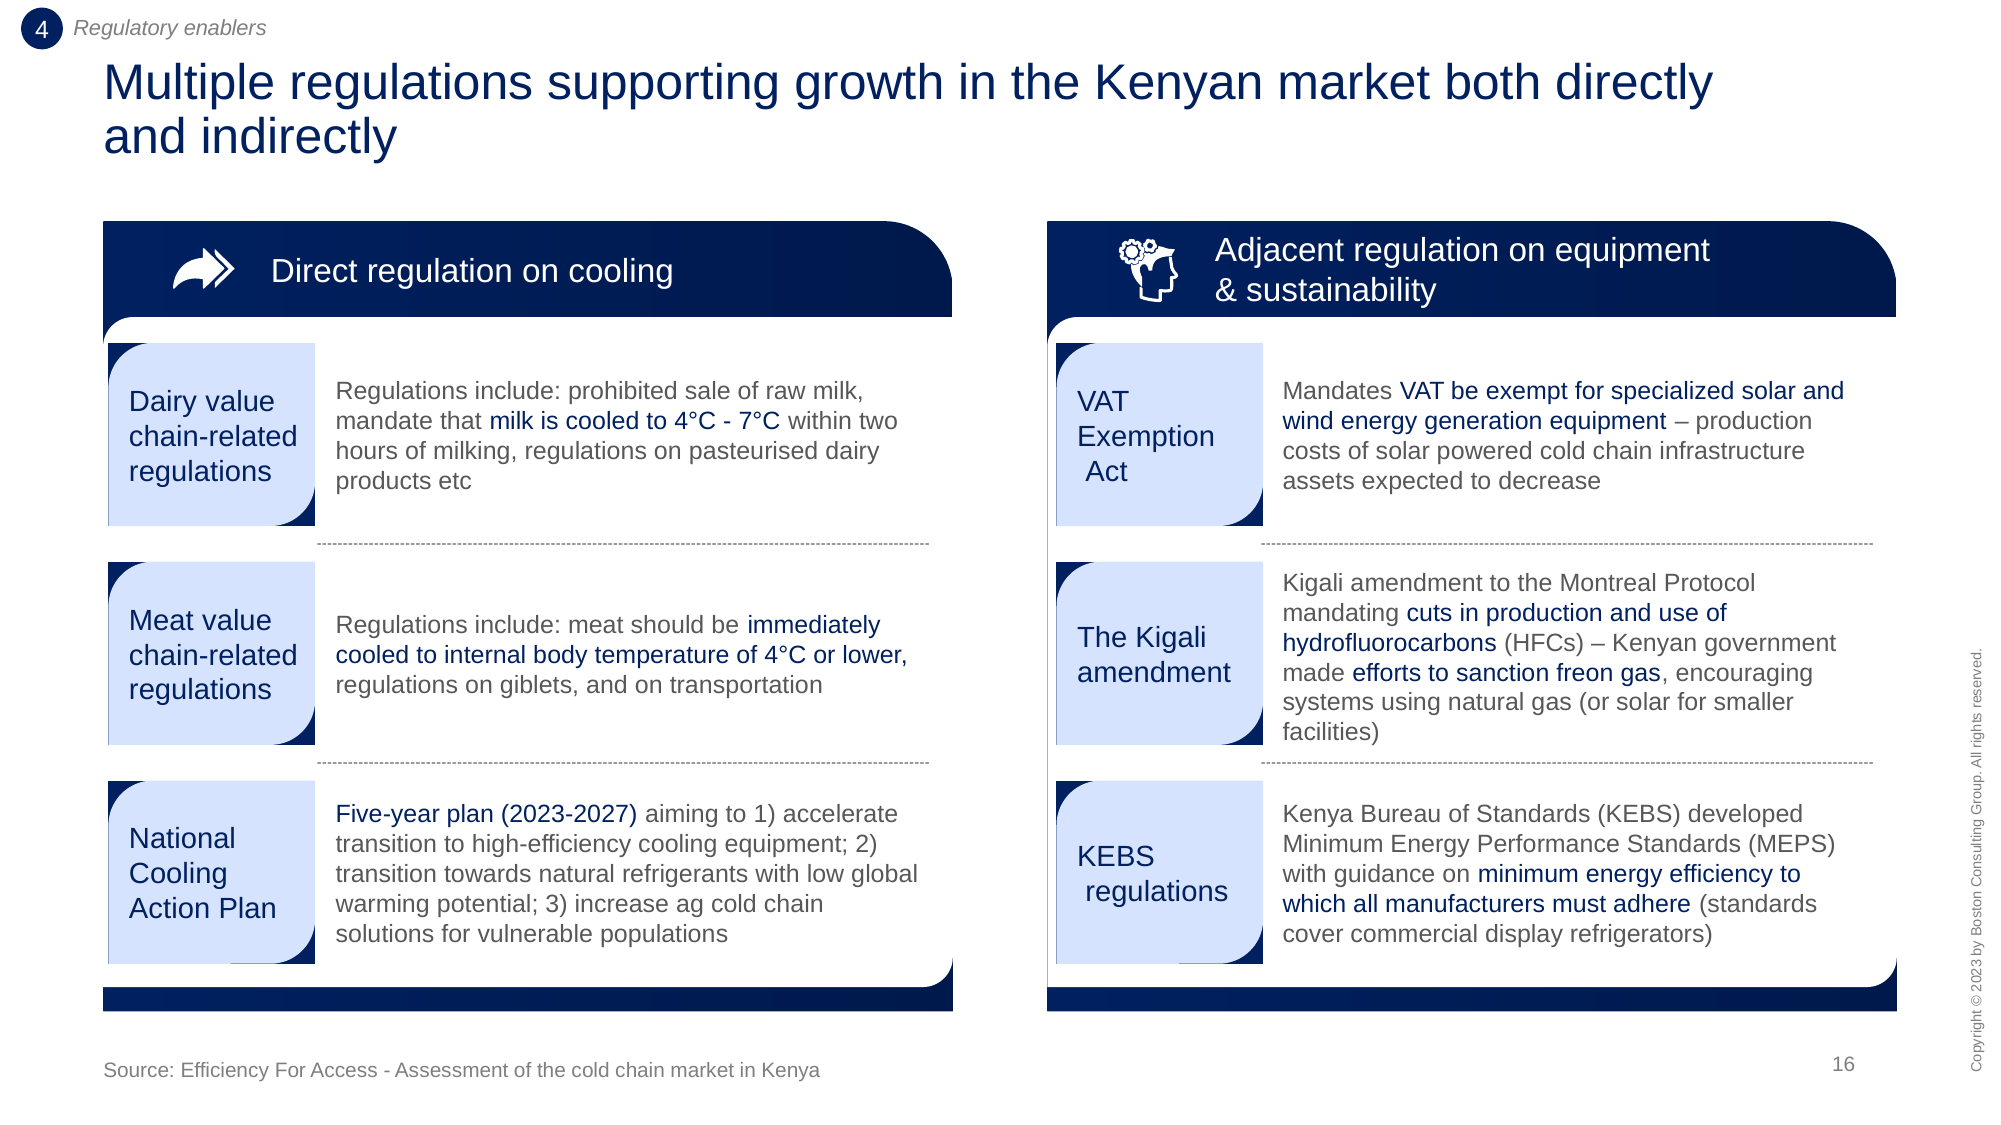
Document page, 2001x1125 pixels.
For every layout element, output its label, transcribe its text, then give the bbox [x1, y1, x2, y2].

text_box Regulatory enablers [73, 9, 1031, 46]
text_box Source: Efficiency For Access - Assessment of the cold chain market in Kenya [103, 1059, 1585, 1082]
text_box Direct regulation on cooling [256, 242, 934, 295]
text_box Kenya Bureau of Standards (KEBS) developed Minimum Energy Performance Standards (MEPS) with guidance on minimum energy efficiency to which all manufacturers must adhere (standards cover commercial display refrigerators) [1278, 781, 1874, 964]
text_box VAT Exemption Act [1056, 342, 1264, 527]
text_box 4 [21, 7, 63, 50]
text_box Mandates VAT be exempt for specialized solar and wind energy generation equipment – production costs of solar powered cold chain infrastructure assets expected to decrease [1278, 343, 1874, 526]
text_box The Kigali amendment [1056, 561, 1264, 745]
text_box Adjacent regulation on equipment & sustainability [1200, 221, 1878, 316]
text_box Kigali amendment to the Montreal Protocol mandating cuts in production and use of hydrofluorocarbons (HFCs) – Kenyan government made efforts to sanction freon gas, encouraging systems using natural gas (or solar for smaller facilities) [1278, 562, 1874, 745]
title Multiple regulations supporting growth in the Kenyan market both directly and indirectly [103, 55, 1897, 165]
text_box Regulations include: prohibited sale of raw milk, mandate that milk is cooled to 4°C - 7°C within two hours of milking, regulations on pasteurised dairy products etc [331, 343, 927, 526]
text_box National Cooling Action Plan [108, 780, 316, 964]
text_box Meat value chain-related regulations [108, 561, 316, 745]
text_box [1047, 221, 1897, 1012]
text_box Regulations include: meat should be immediately cooled to internal body temperature of 4°C or lower, regulations on giblets, and on transportation [331, 562, 927, 745]
text_box Five-year plan (2023-2027) aiming to 1) accelerate transition to high-efficiency cooling equipment; 2) transition towards natural refrigerants with low global warming potential; 3) increase ag cold chain solutions for vulnerable populations [331, 781, 927, 964]
text_box Dairy value chain-related regulations [108, 342, 316, 527]
text_box KEBS regulations [1056, 780, 1264, 964]
text_box [103, 221, 953, 1012]
